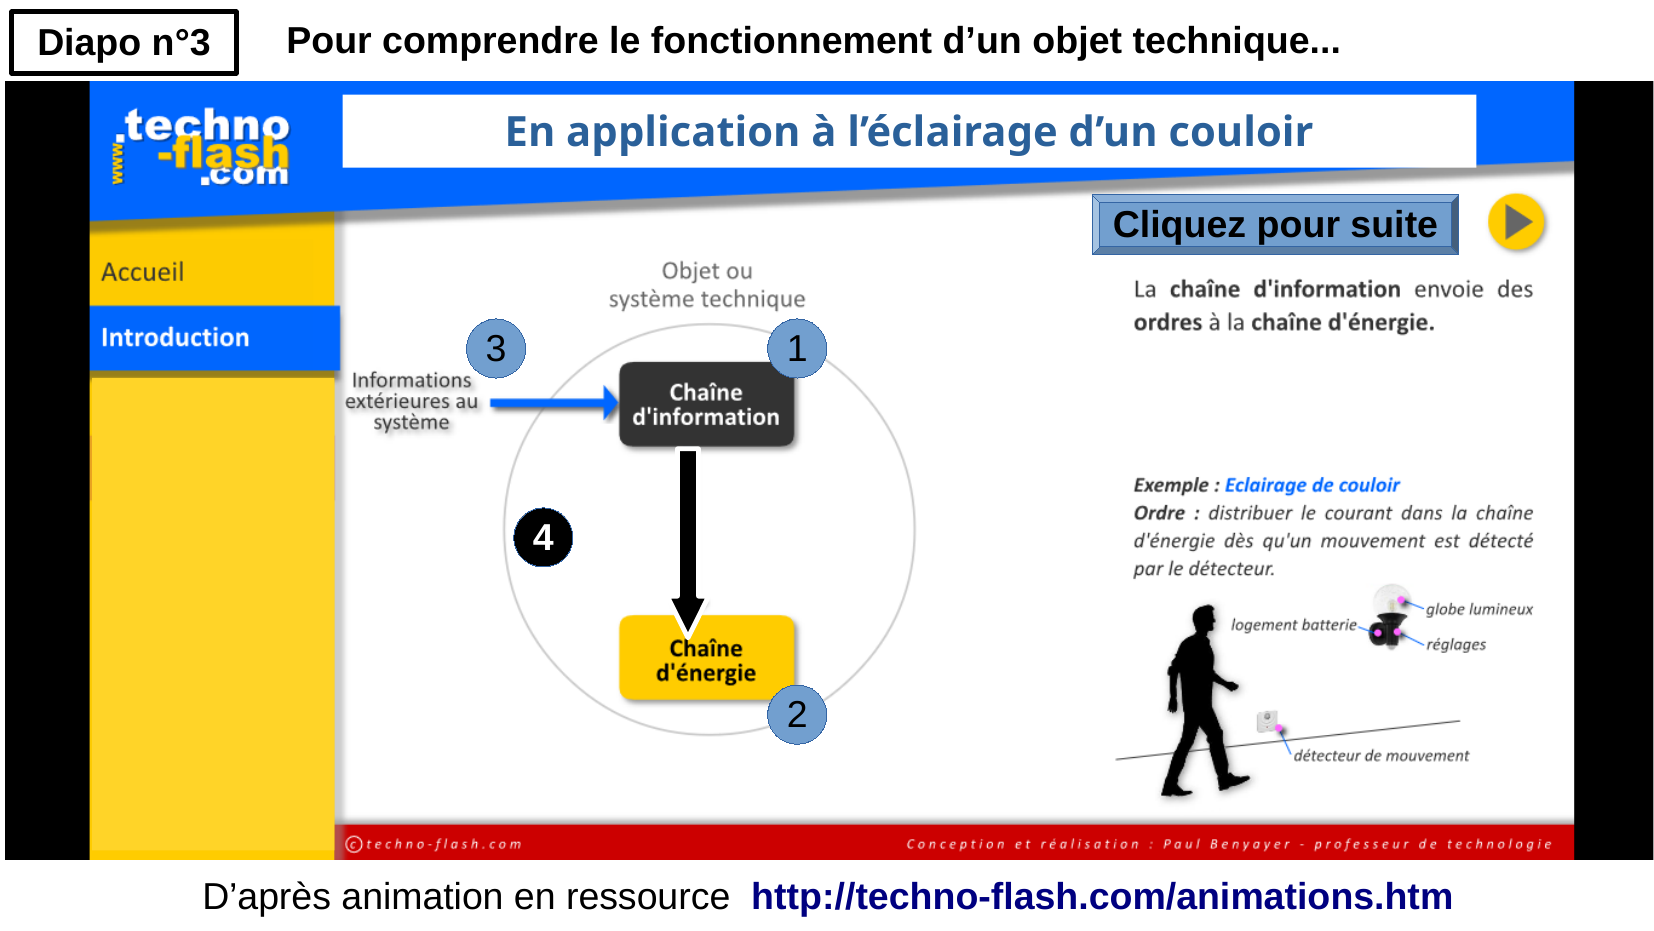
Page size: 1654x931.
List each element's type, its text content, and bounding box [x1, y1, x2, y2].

text_box Cliquez pour suite [1100, 203, 1451, 246]
text_box [92, 377, 335, 851]
text_box 4 [513, 507, 573, 567]
text_box Pour comprendre le fonctionnement d’un objet technique... [271, 11, 1619, 69]
text_box D’après animation en ressource http://techno-flash.com/animations.htm [59, 868, 1619, 925]
text_box 2 [767, 685, 827, 745]
text_box Diapo n°3 [11, 11, 237, 74]
picture [5, 81, 1654, 861]
text_box En application à l’éclairage d’un couloir [342, 94, 1477, 168]
text_box 1 [767, 318, 827, 379]
text_box [578, 448, 709, 638]
text_box 3 [466, 318, 526, 379]
